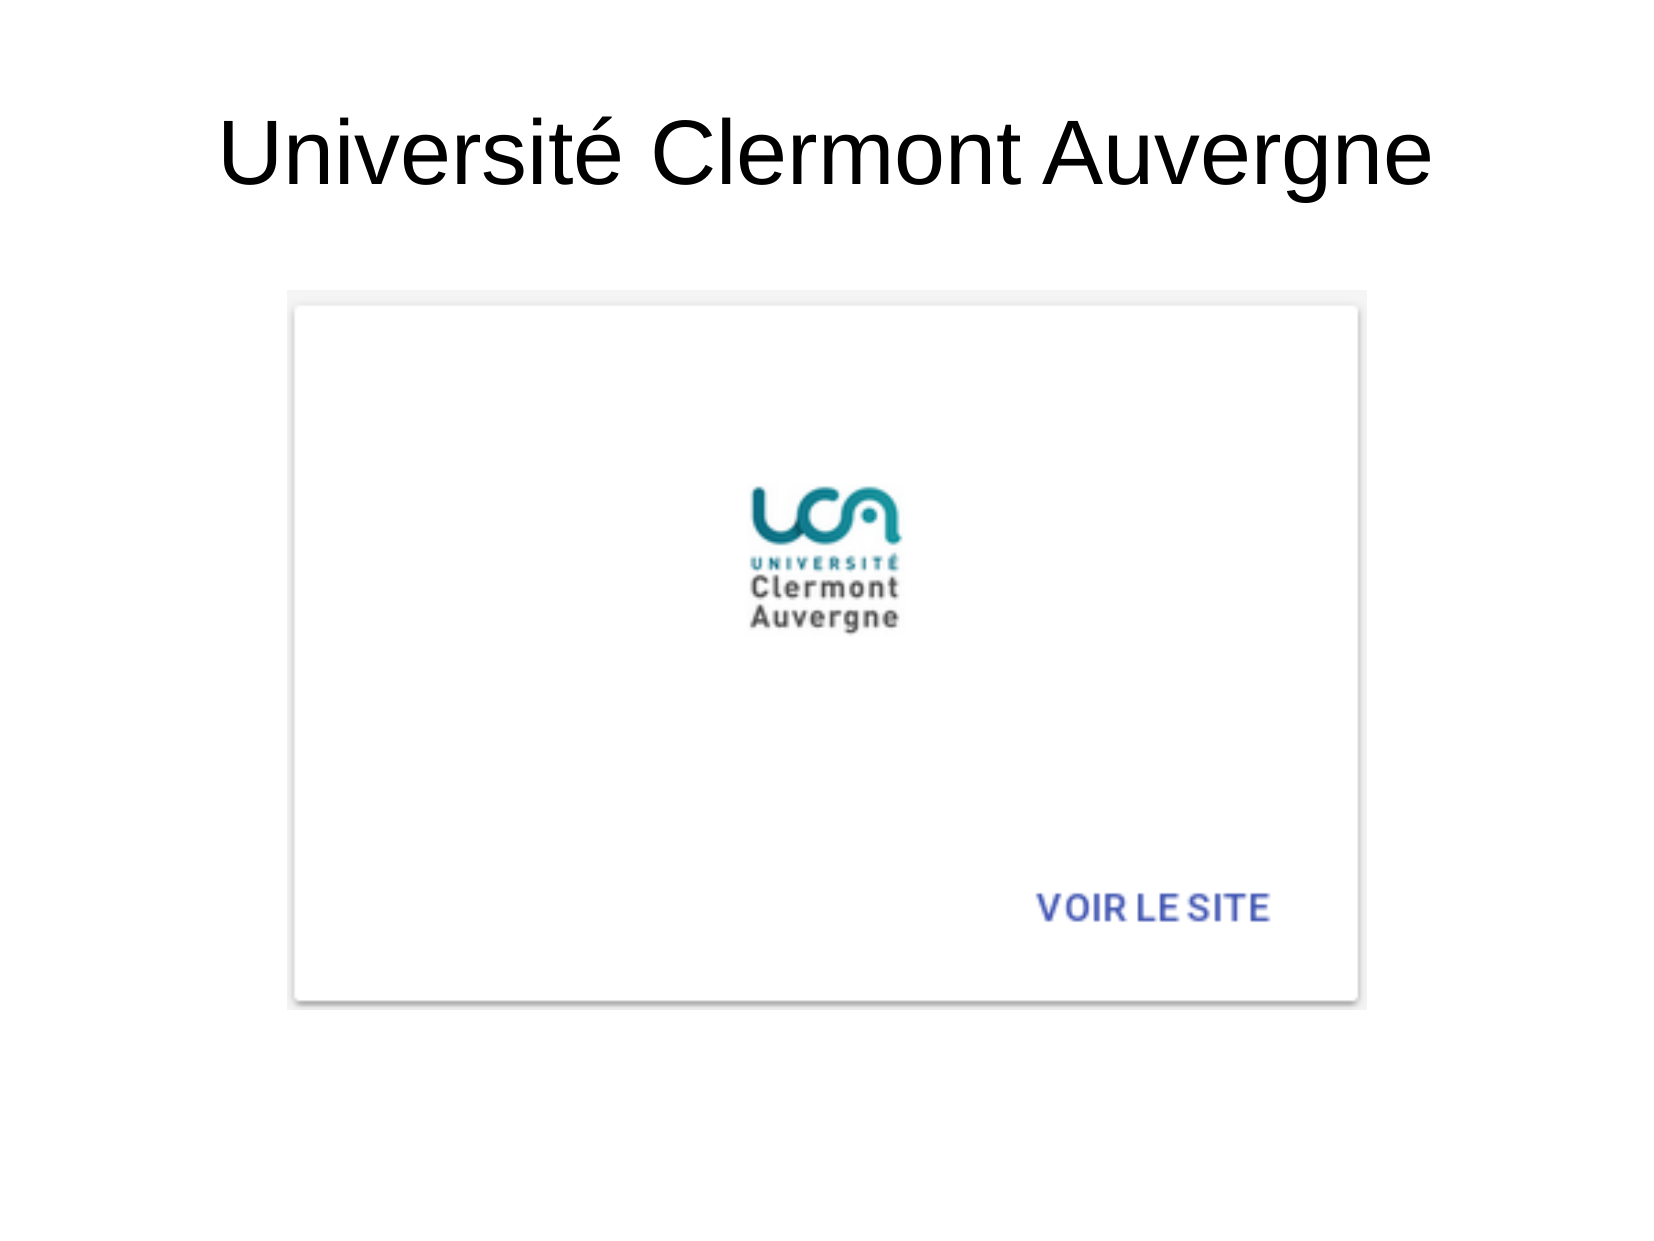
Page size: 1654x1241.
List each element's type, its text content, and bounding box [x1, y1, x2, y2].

title Université Clermont Auvergne [82, 49, 1571, 257]
picture [287, 290, 1367, 1010]
